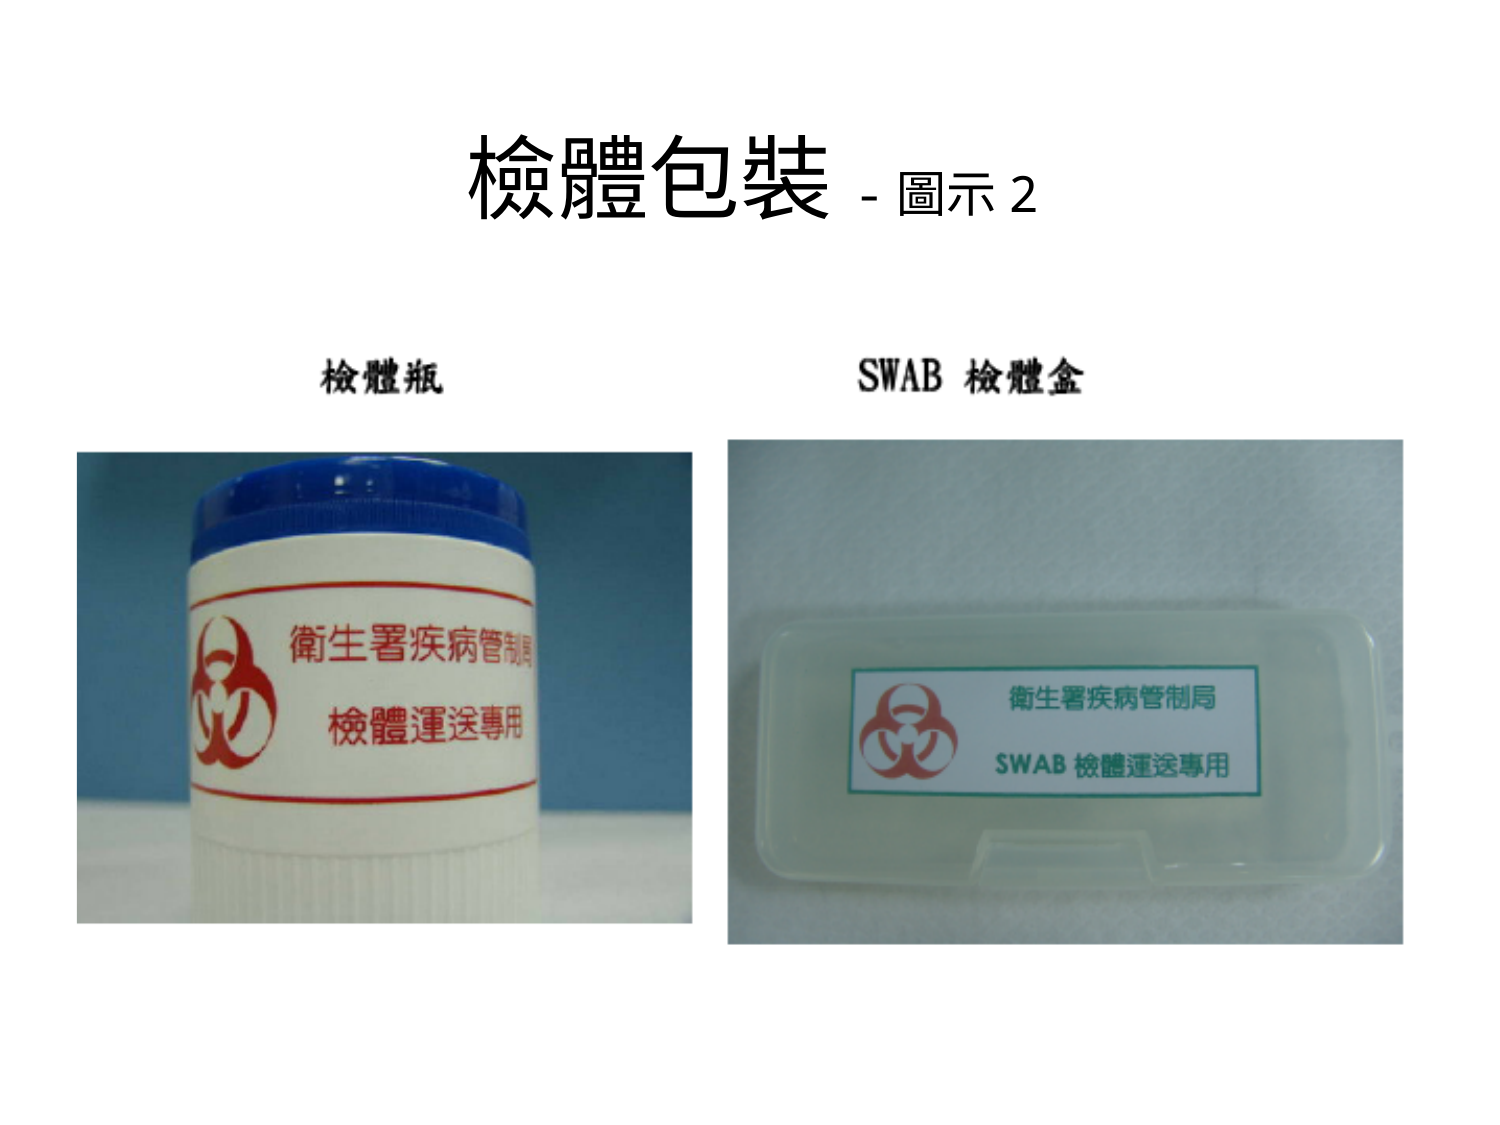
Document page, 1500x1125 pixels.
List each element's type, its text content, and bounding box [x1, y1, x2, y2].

title 檢體包裝-圖示2 [76, 113, 1427, 302]
picture [76, 290, 1410, 993]
